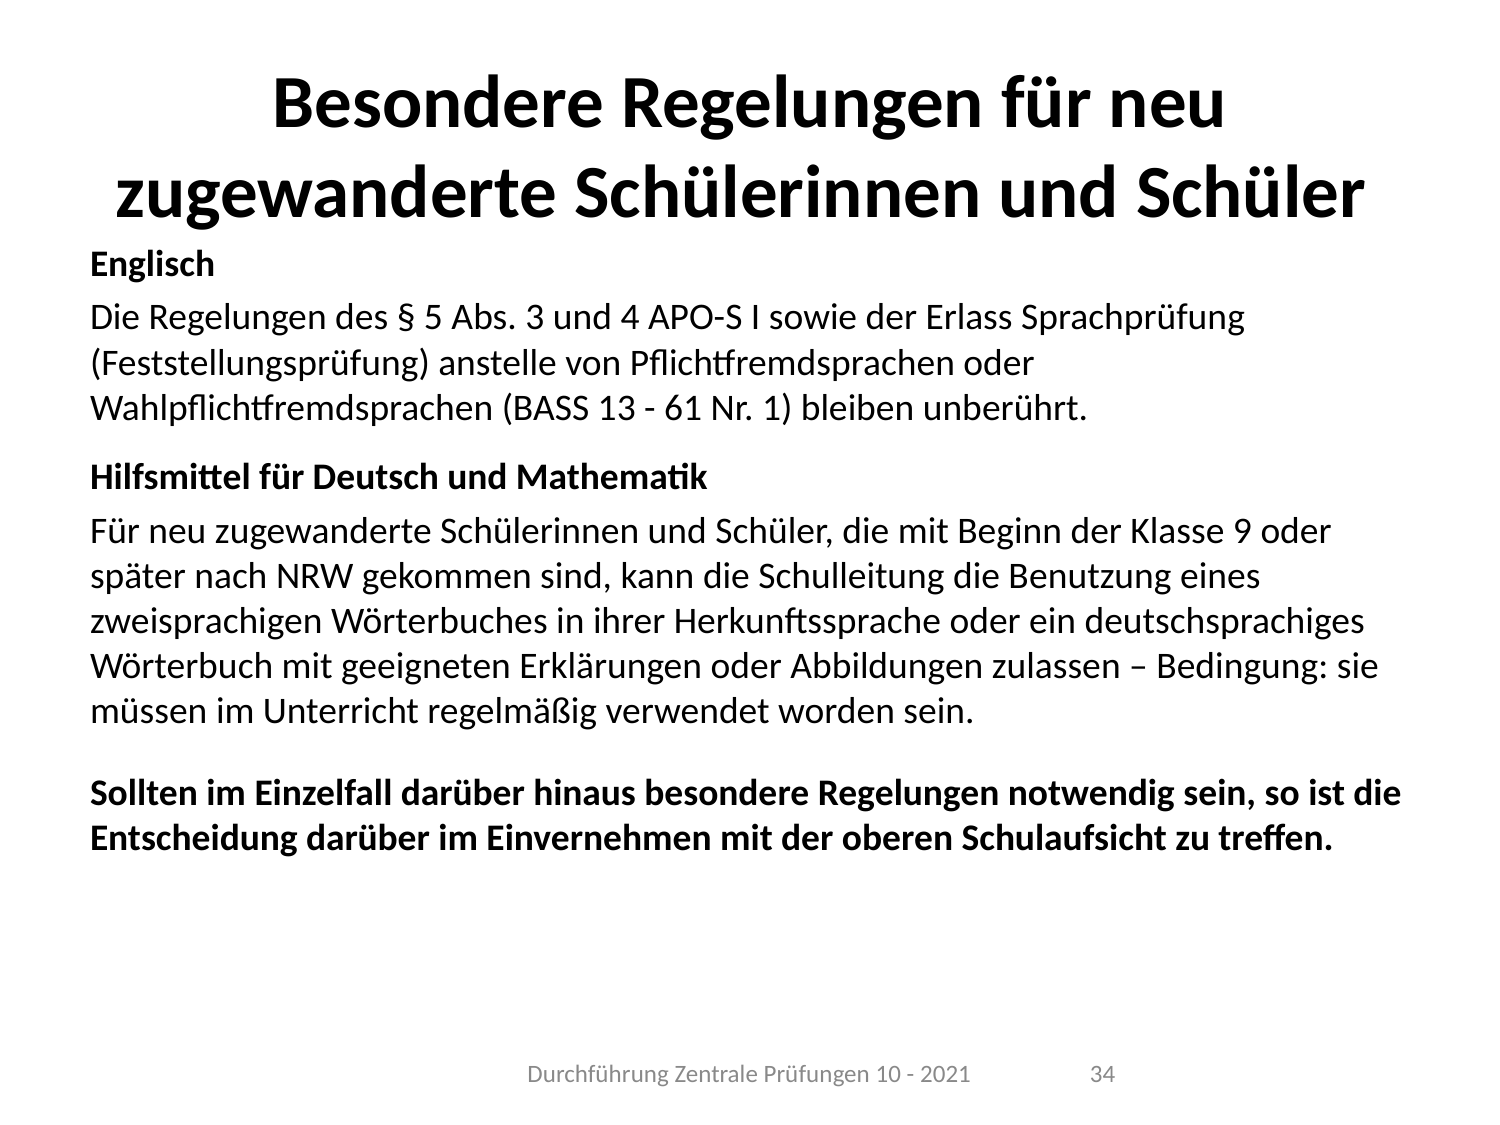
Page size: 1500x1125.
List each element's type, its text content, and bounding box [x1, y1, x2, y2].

title Besondere Regelungen für neu zugewanderte Schülerinnen und Schüler [75, 45, 1426, 209]
text_box 34 [1074, 1042, 1426, 1103]
list Englisch Die Regelungen des § 5 Abs. 3 und 4 APO-S I sowie der Erlass Sprachprüfung (Feststellungsprüfung) anstelle von Pflichtfremdsprachen oder Wahlpflichtfremdsprachen (BASS 13 - 61 Nr. 1) bleiben unberührt. Hilfsmittel für Deutsch und Mathematik Für neu zugewanderte Schülerinnen und Schüler, die mit Beginn der Klasse 9 oder später nach NRW gekommen sind, kann die Schulleitung die Benutzung eines zweisprachigen Wörterbuches in ihrer Herkunftssprache oder ein deutschsprachiges Wörterbuch mit geeigneten Erklärungen oder Abbildungen zulassen – Bedingung: sie müssen im Unterricht regelmäßig verwendet worden sein. Sollten im Einzelfall darüber hinaus besondere Regelungen notwendig sein, so ist die Entscheidung darüber im Einvernehmen mit der oberen Schulaufsicht zu treffen. [75, 231, 1426, 1005]
text_box Durchführung Zentrale Prüfungen 10 - 2021 [512, 1042, 988, 1103]
